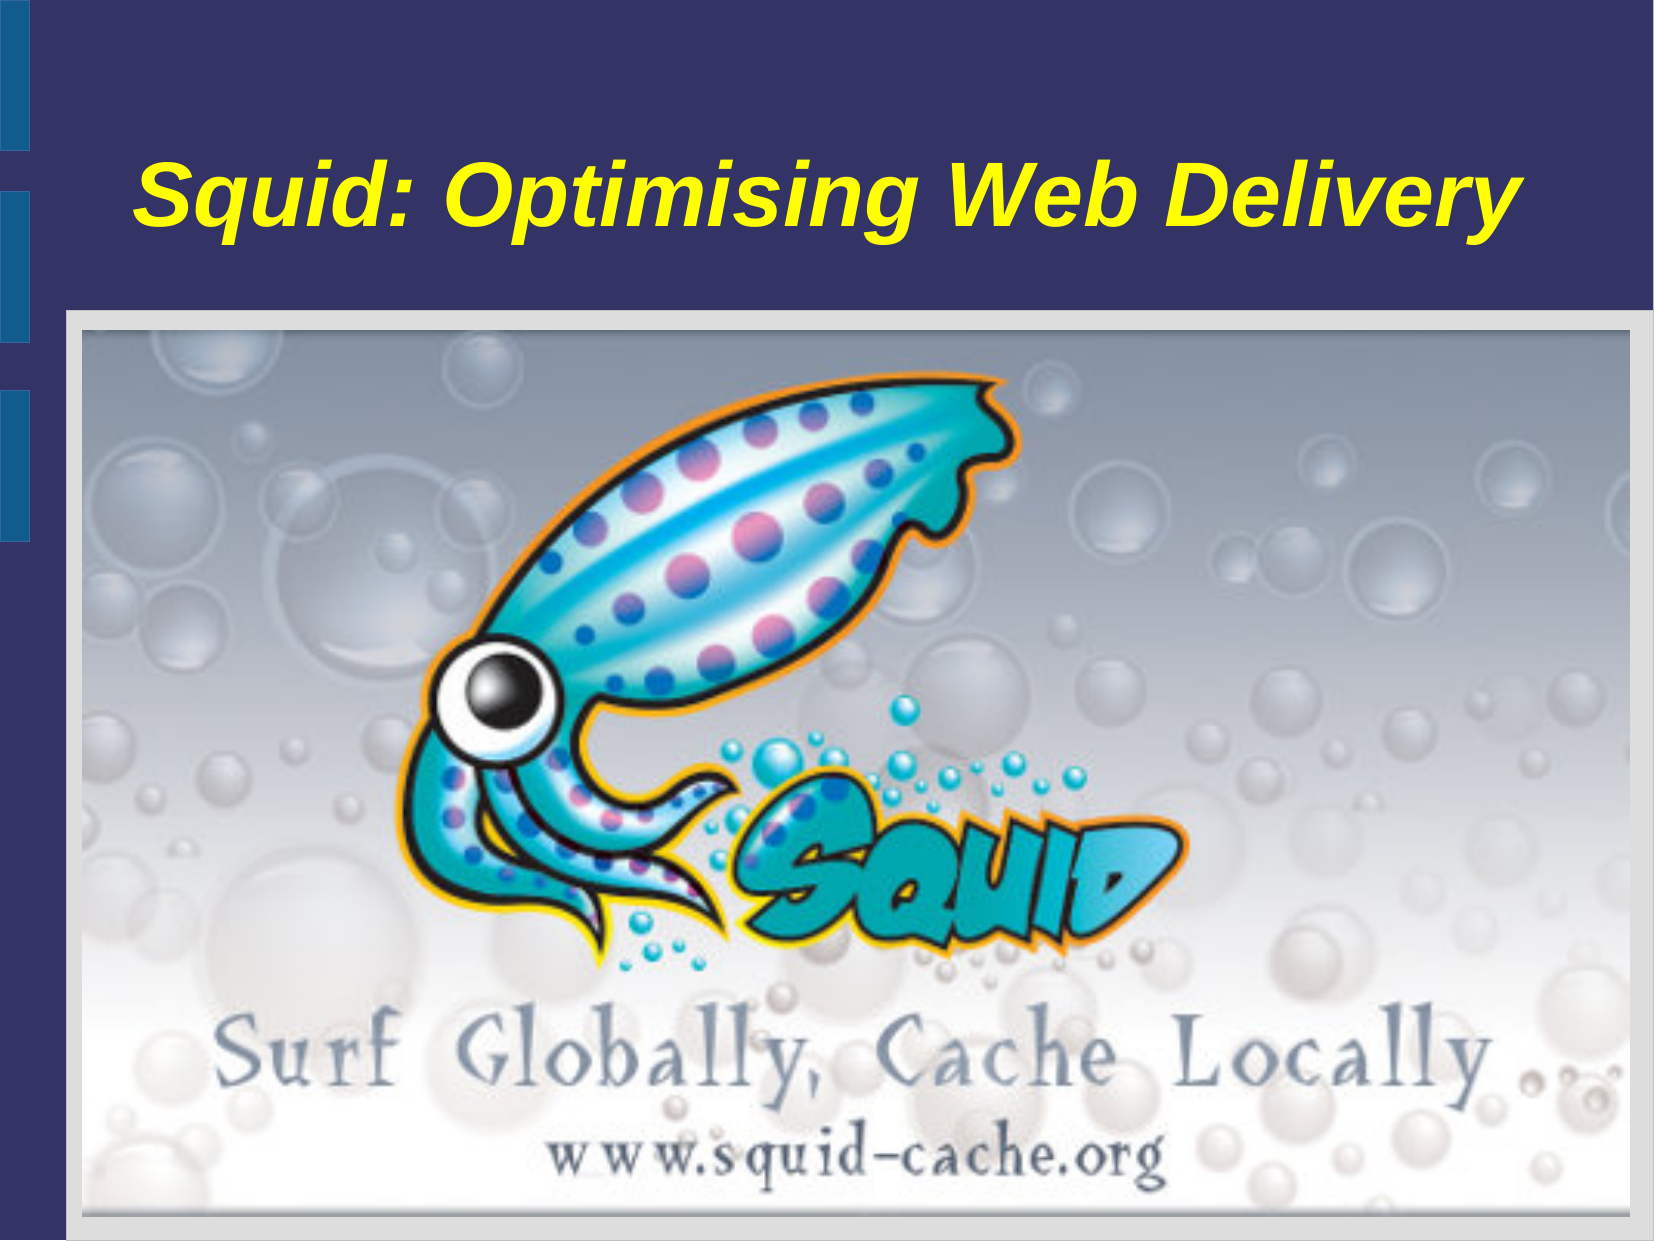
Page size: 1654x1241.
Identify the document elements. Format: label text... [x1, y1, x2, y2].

title Squid: Optimising Web Delivery [121, 91, 1534, 299]
picture [82, 330, 1630, 1217]
